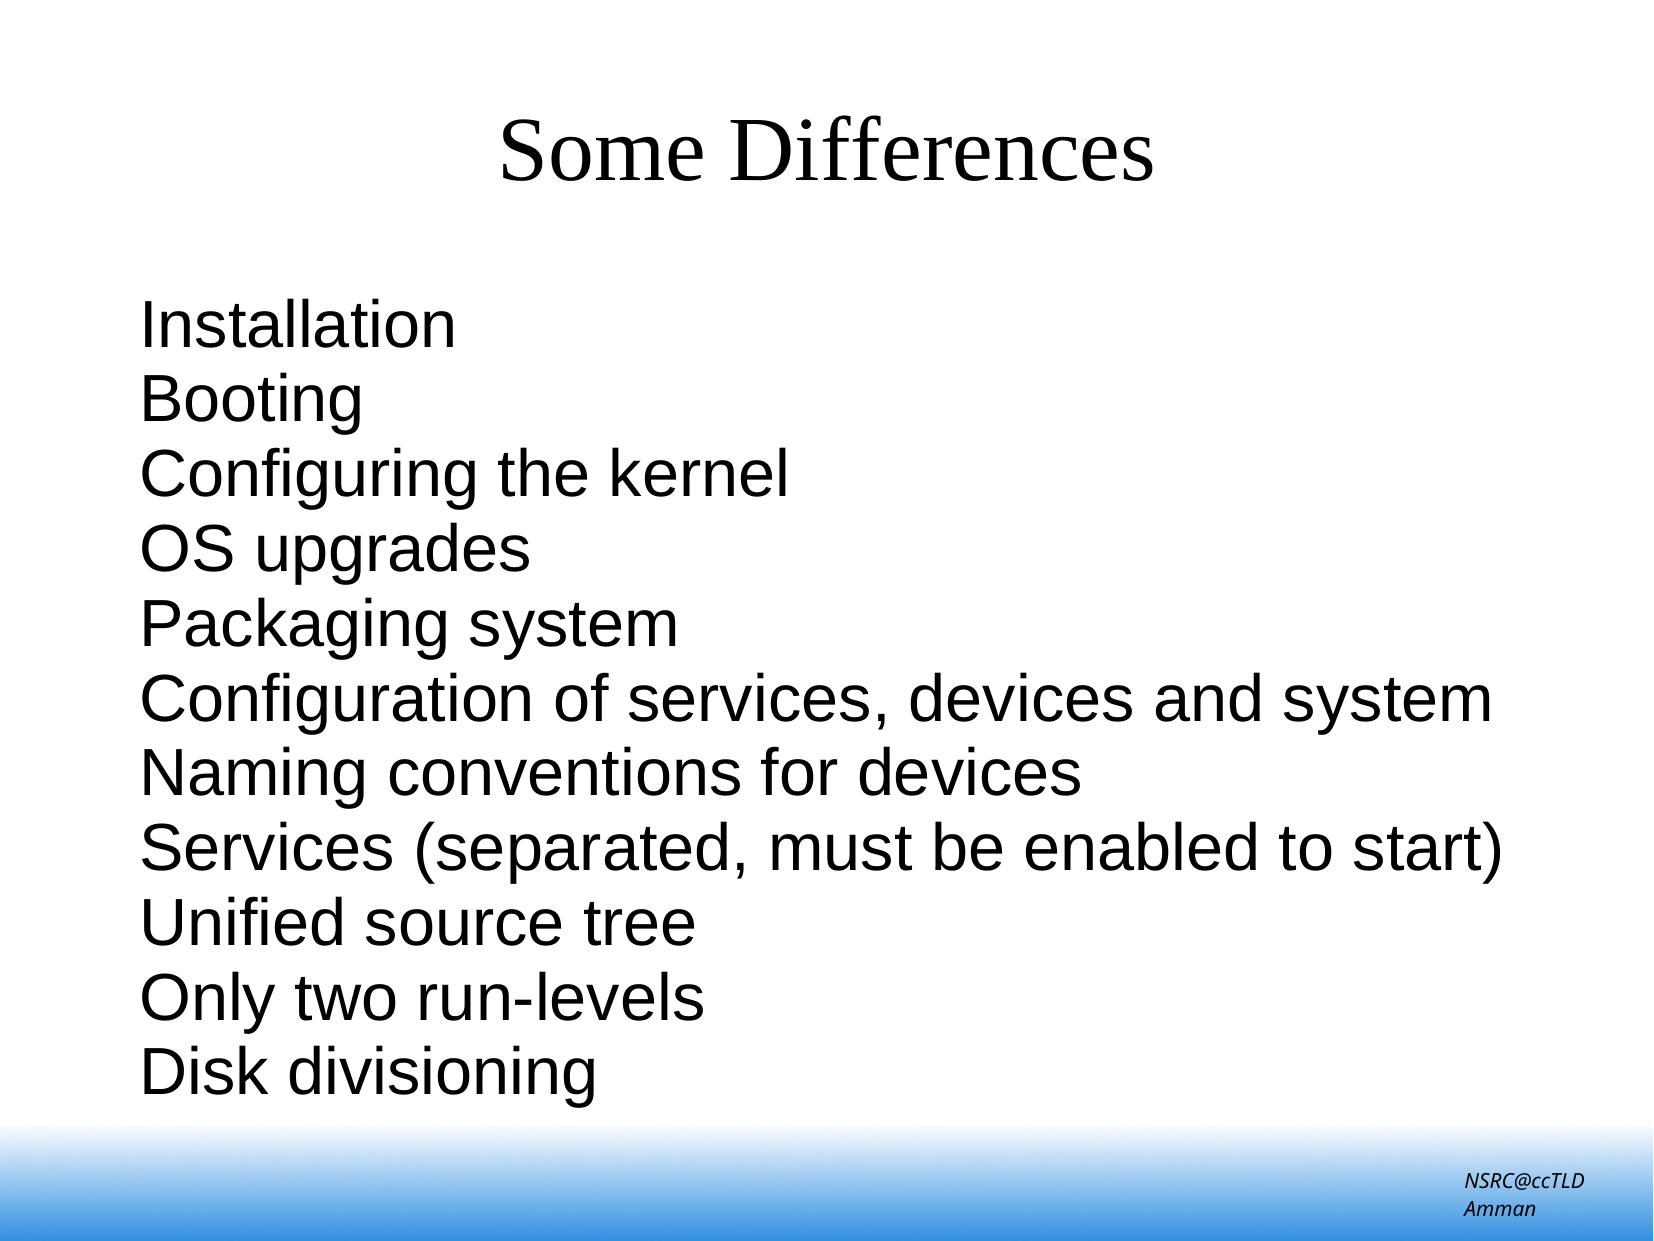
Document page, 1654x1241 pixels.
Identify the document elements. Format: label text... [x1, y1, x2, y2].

title Some Differences [121, 46, 1534, 254]
list Installation Booting Configuring the kernel OS upgrades Packaging system Configuration of services, devices and system Naming conventions for devices Services (separated, must be enabled to start) Unified source tree Only two run-levels Disk divisioning [121, 286, 1613, 1110]
picture [0, 1122, 1653, 1241]
